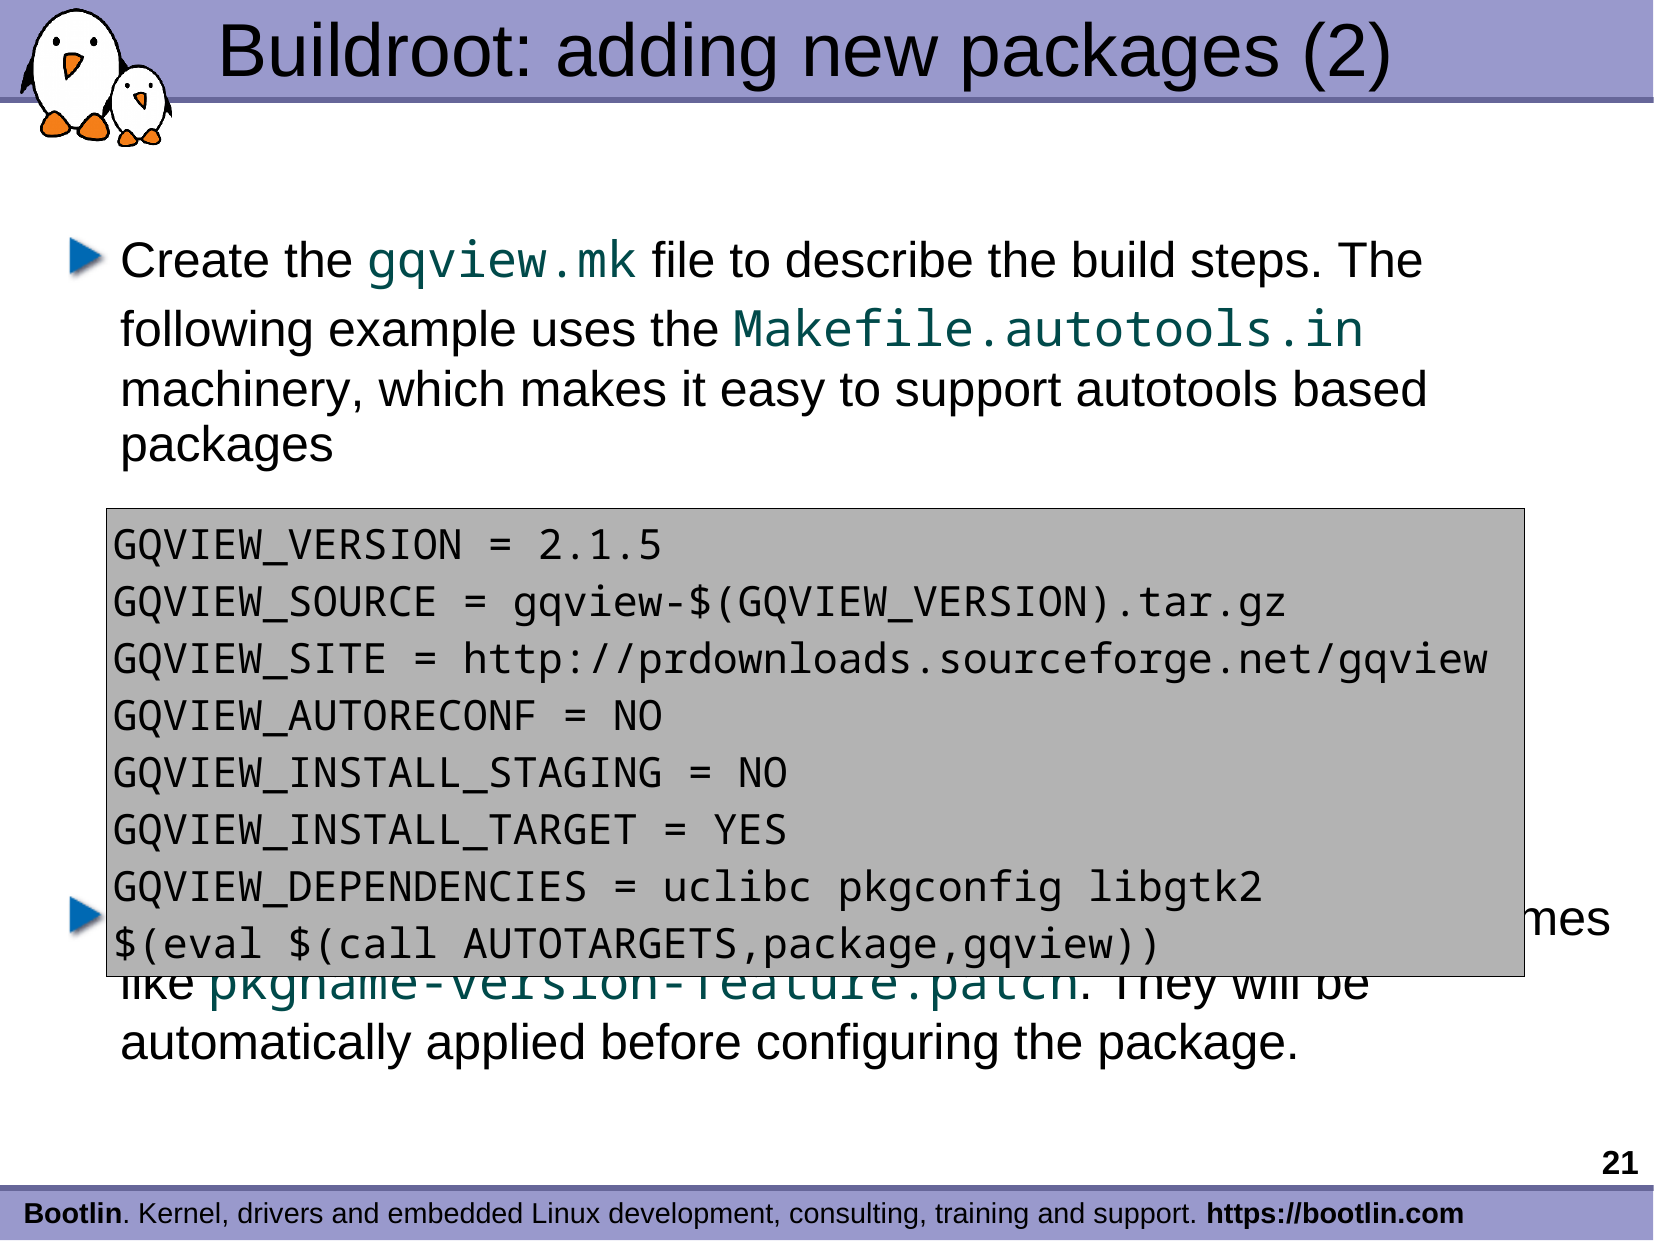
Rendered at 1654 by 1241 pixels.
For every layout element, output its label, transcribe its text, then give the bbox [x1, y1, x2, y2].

list Create the gqview.mk file to describe the build steps. The following example uses the Makefile.autotools.in machinery, which makes it easy to support autotools based packages Patches can also be added in the package directory, with filenames like pkgname-version-feature.patch. They will be automatically applied before configuring the package. [49, 224, 1616, 1123]
picture [20, 8, 172, 147]
text_box GQVIEW_VERSION = 2.1.5 GQVIEW_SOURCE = gqview-$(GQVIEW_VERSION).tar.gz GQVIEW_SITE = http://prdownloads.sourceforge.net/gqview GQVIEW_AUTORECONF = NO GQVIEW_INSTALL_STAGING = NO GQVIEW_INSTALL_TARGET = YES GQVIEW_DEPENDENCIES = uclibc pkgconfig libgtk2 $(eval $(call AUTOTARGETS,package,gqview)) [106, 508, 1525, 909]
title Buildroot: adding new packages (2) [60, 0, 1551, 101]
